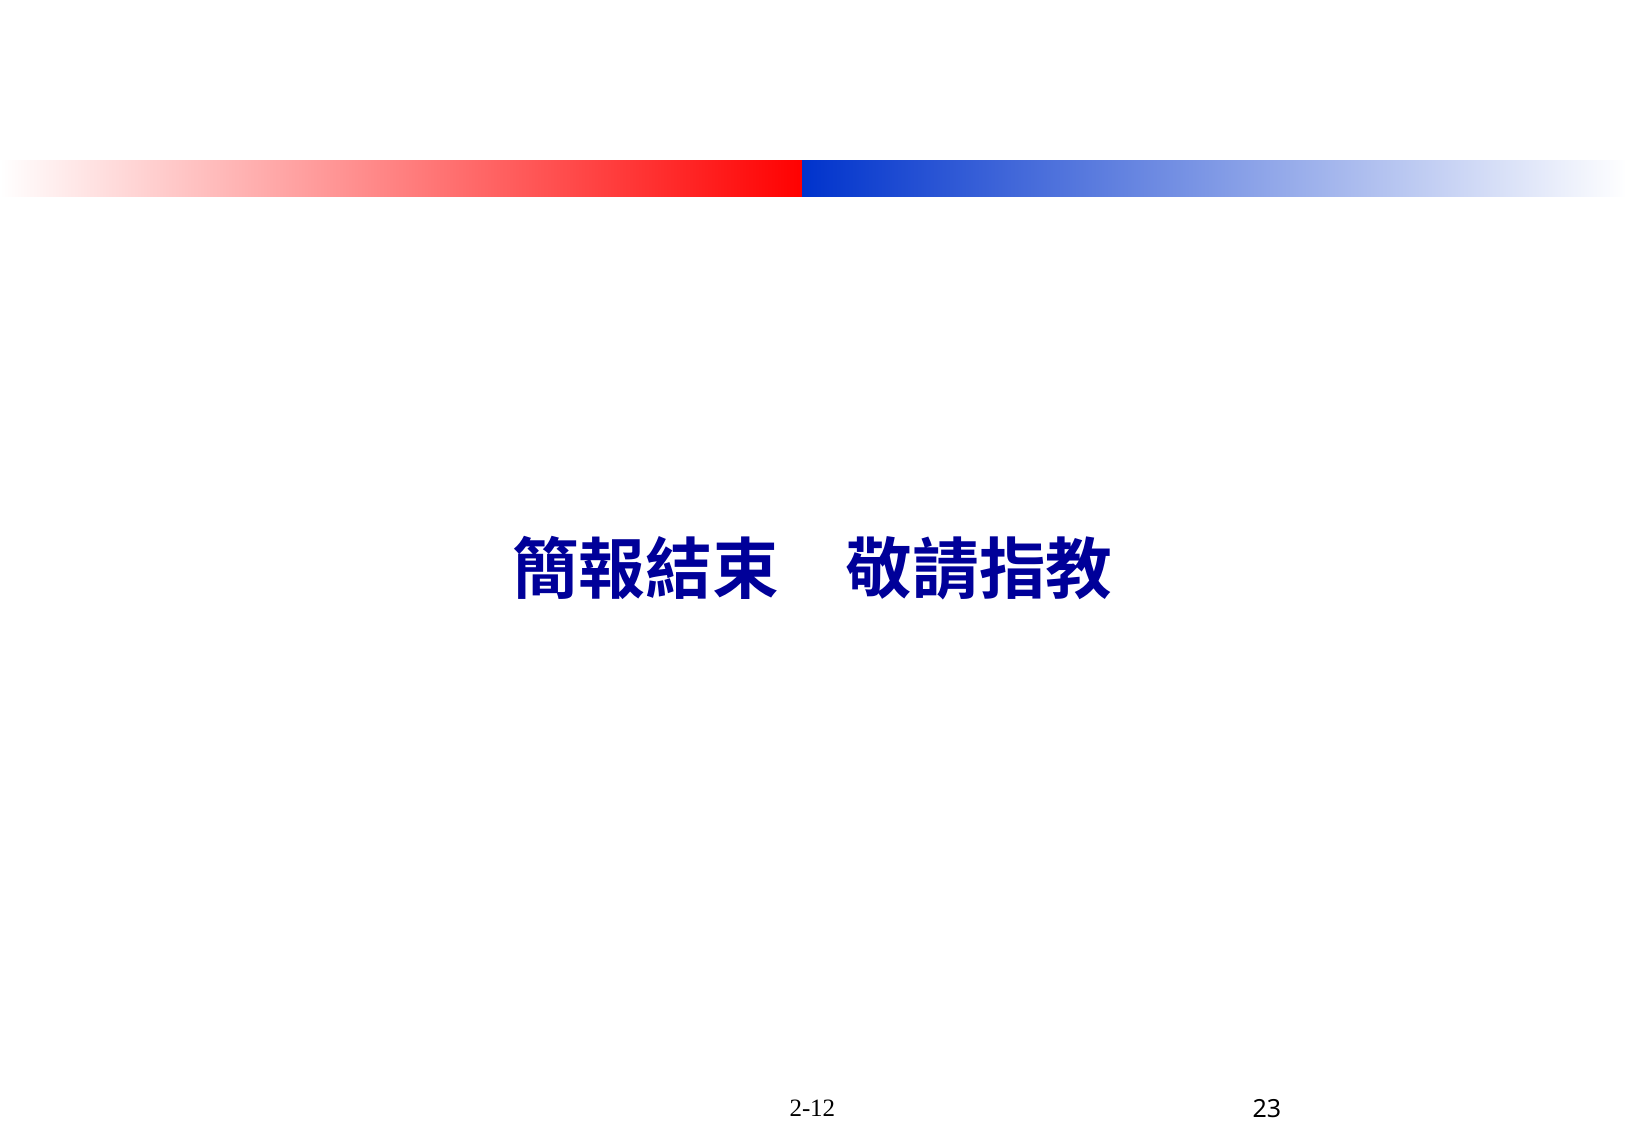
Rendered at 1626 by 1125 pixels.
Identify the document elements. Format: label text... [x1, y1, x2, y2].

title 簡報結束 敬請指教 [81, 515, 1544, 620]
text_box 23 [1237, 1085, 1617, 1125]
text_box 2-12 [712, 1084, 913, 1125]
